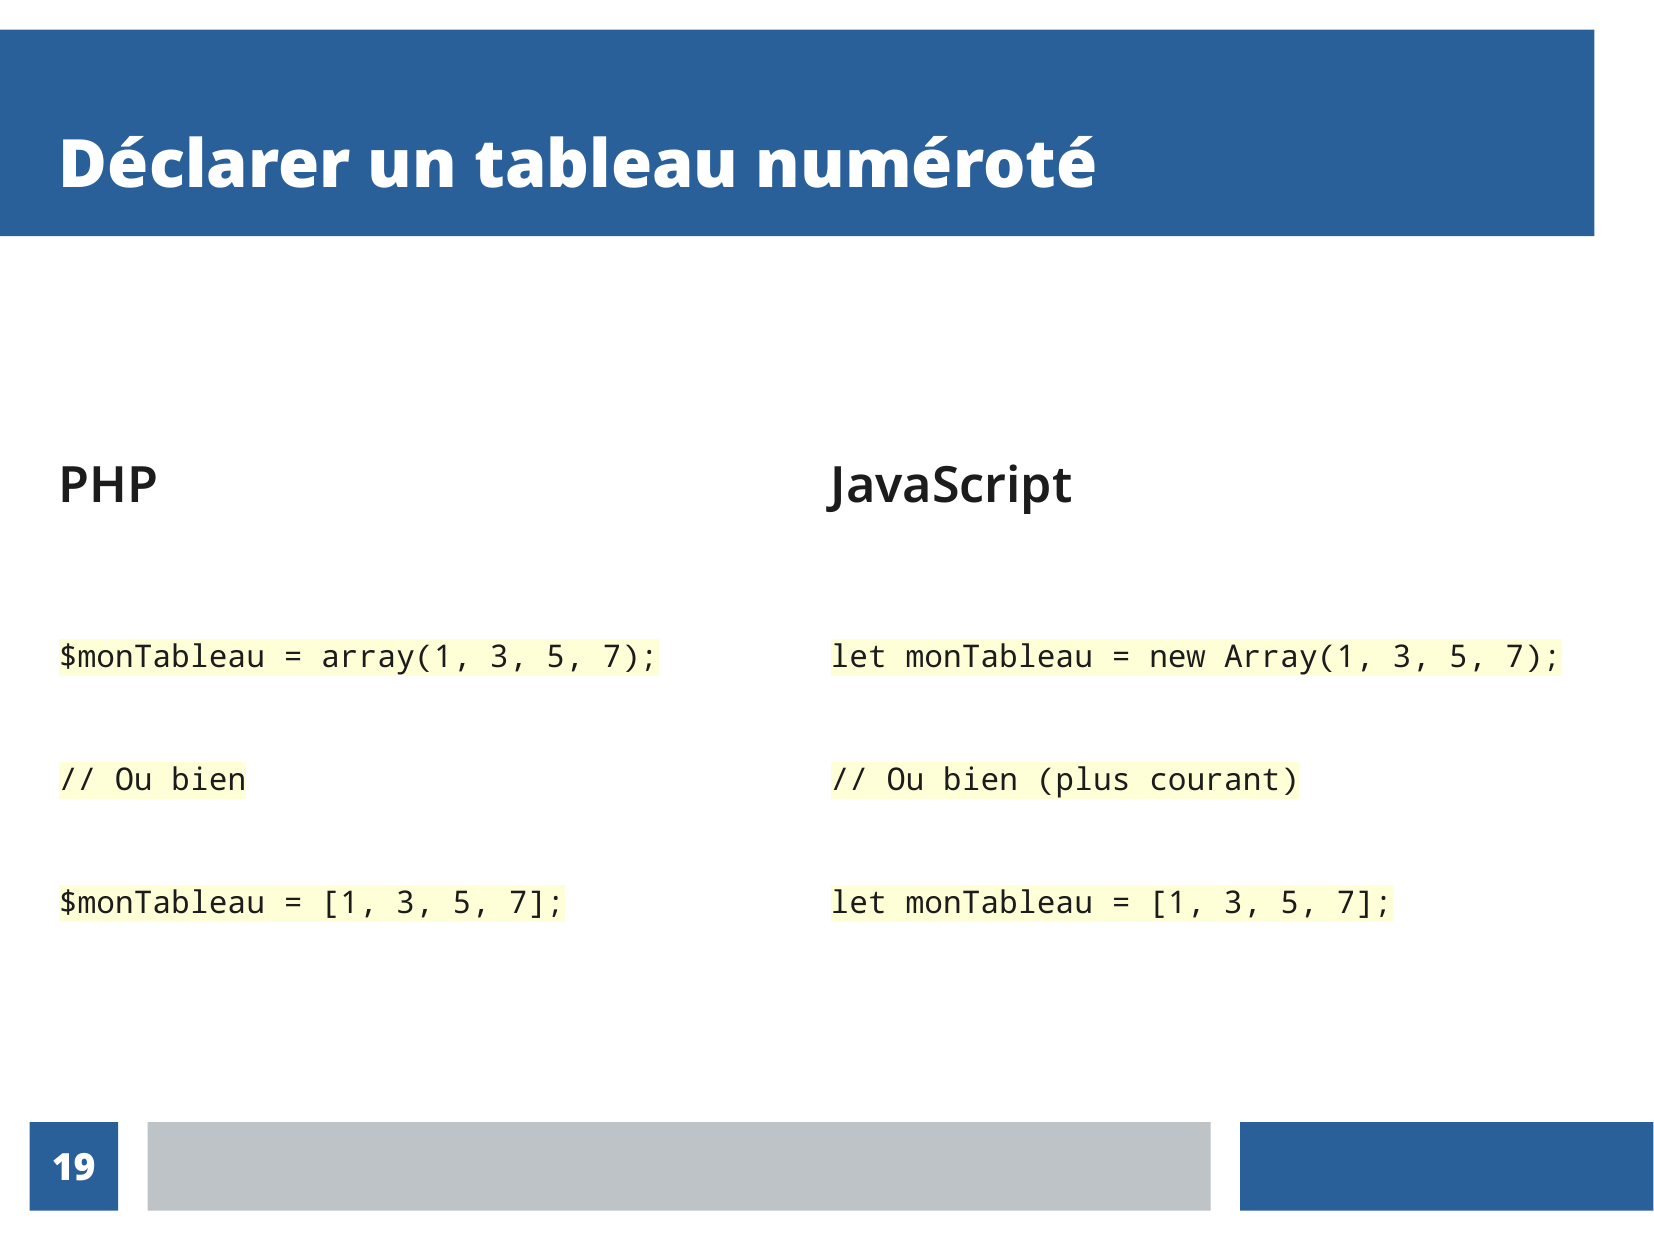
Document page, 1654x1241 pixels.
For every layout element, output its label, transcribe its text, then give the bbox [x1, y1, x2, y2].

list JavaScript let monTableau = new Array(1, 3, 5, 7); // Ou bien (plus courant) let monTableau = [1, 3, 5, 7]; [830, 448, 1566, 1093]
list PHP $monTableau = array(1, 3, 5, 7); // Ou bien $monTableau = [1, 3, 5, 7]; [59, 448, 794, 1093]
title Déclarer un tableau numéroté [59, 59, 1595, 207]
